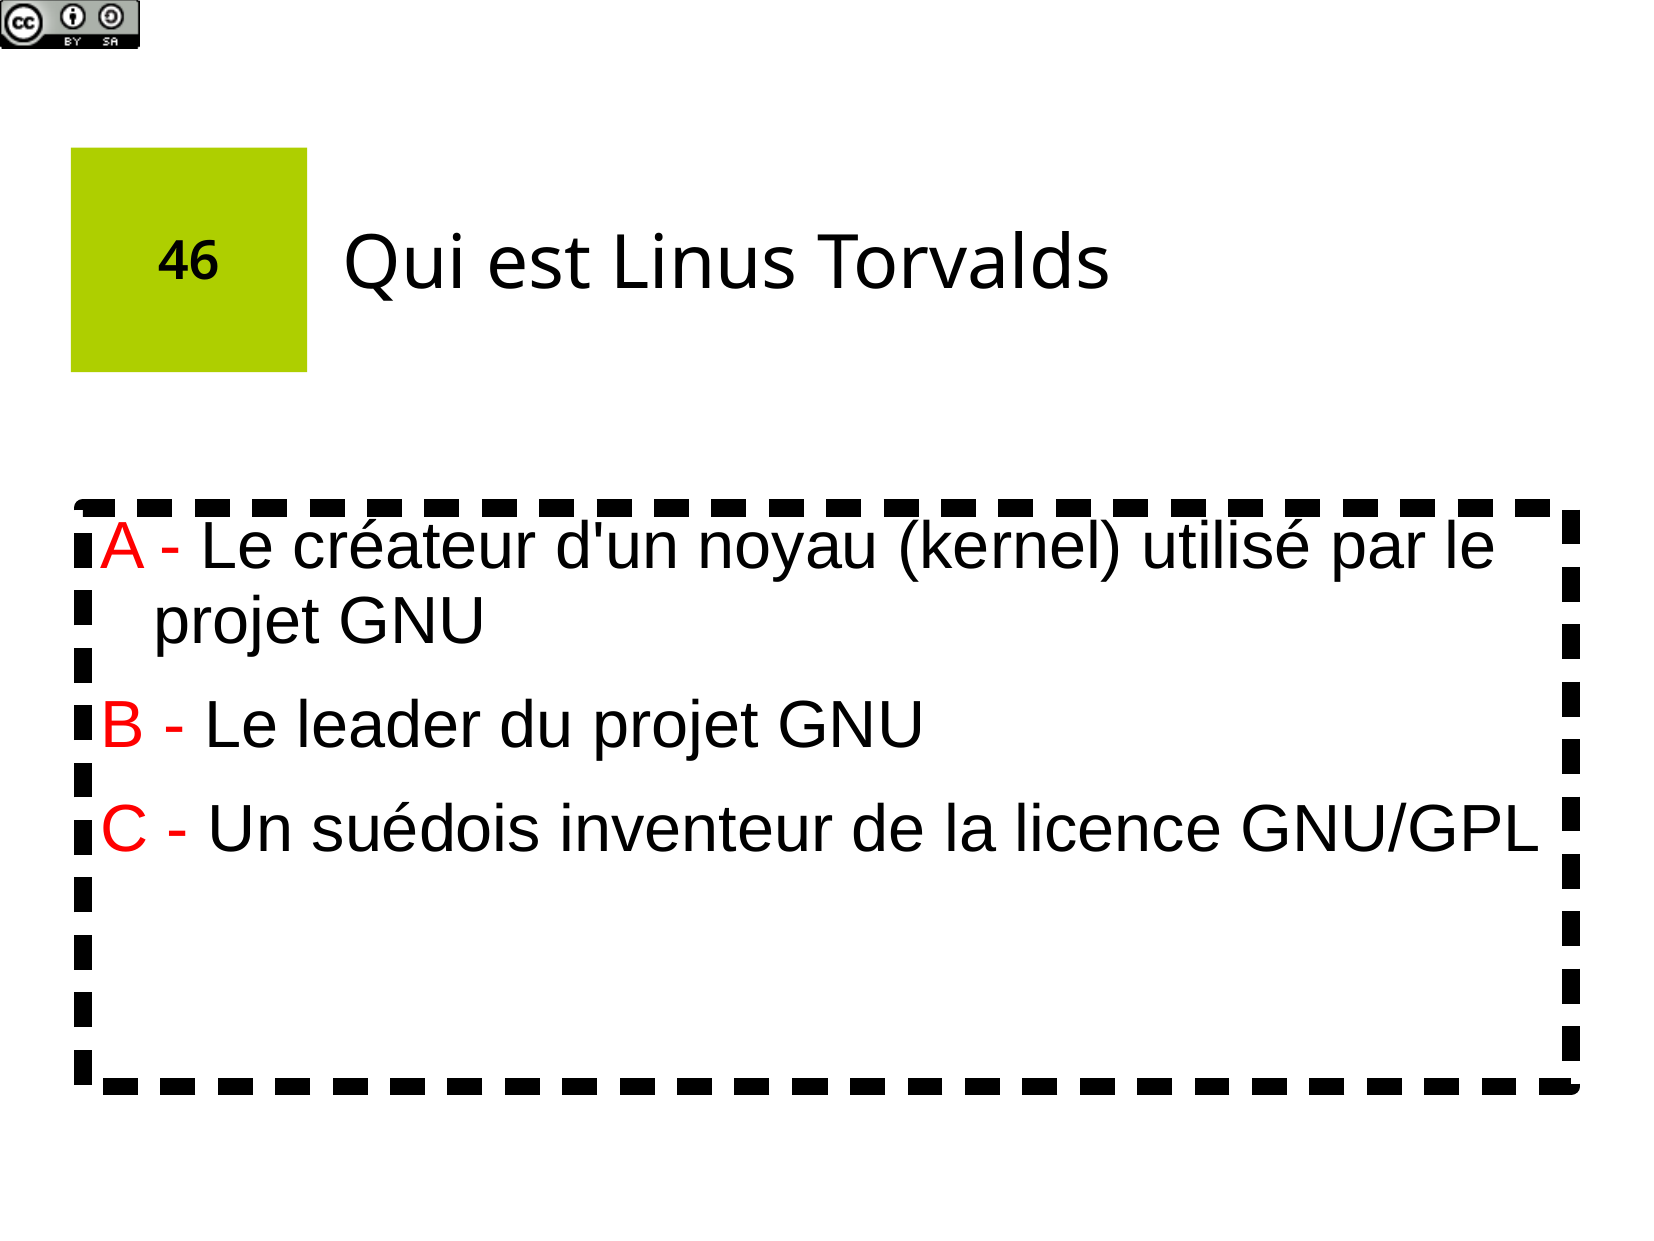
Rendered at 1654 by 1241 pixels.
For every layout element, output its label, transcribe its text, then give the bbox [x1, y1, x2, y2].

title Qui est Linus Torvalds [342, 59, 1571, 461]
picture [0, 0, 140, 49]
list Le créateur d'un noyau (kernel) utilisé par le projet GNU Le leader du projet GNU Un suédois inventeur de la licence GNU/GPL [82, 507, 1571, 1087]
